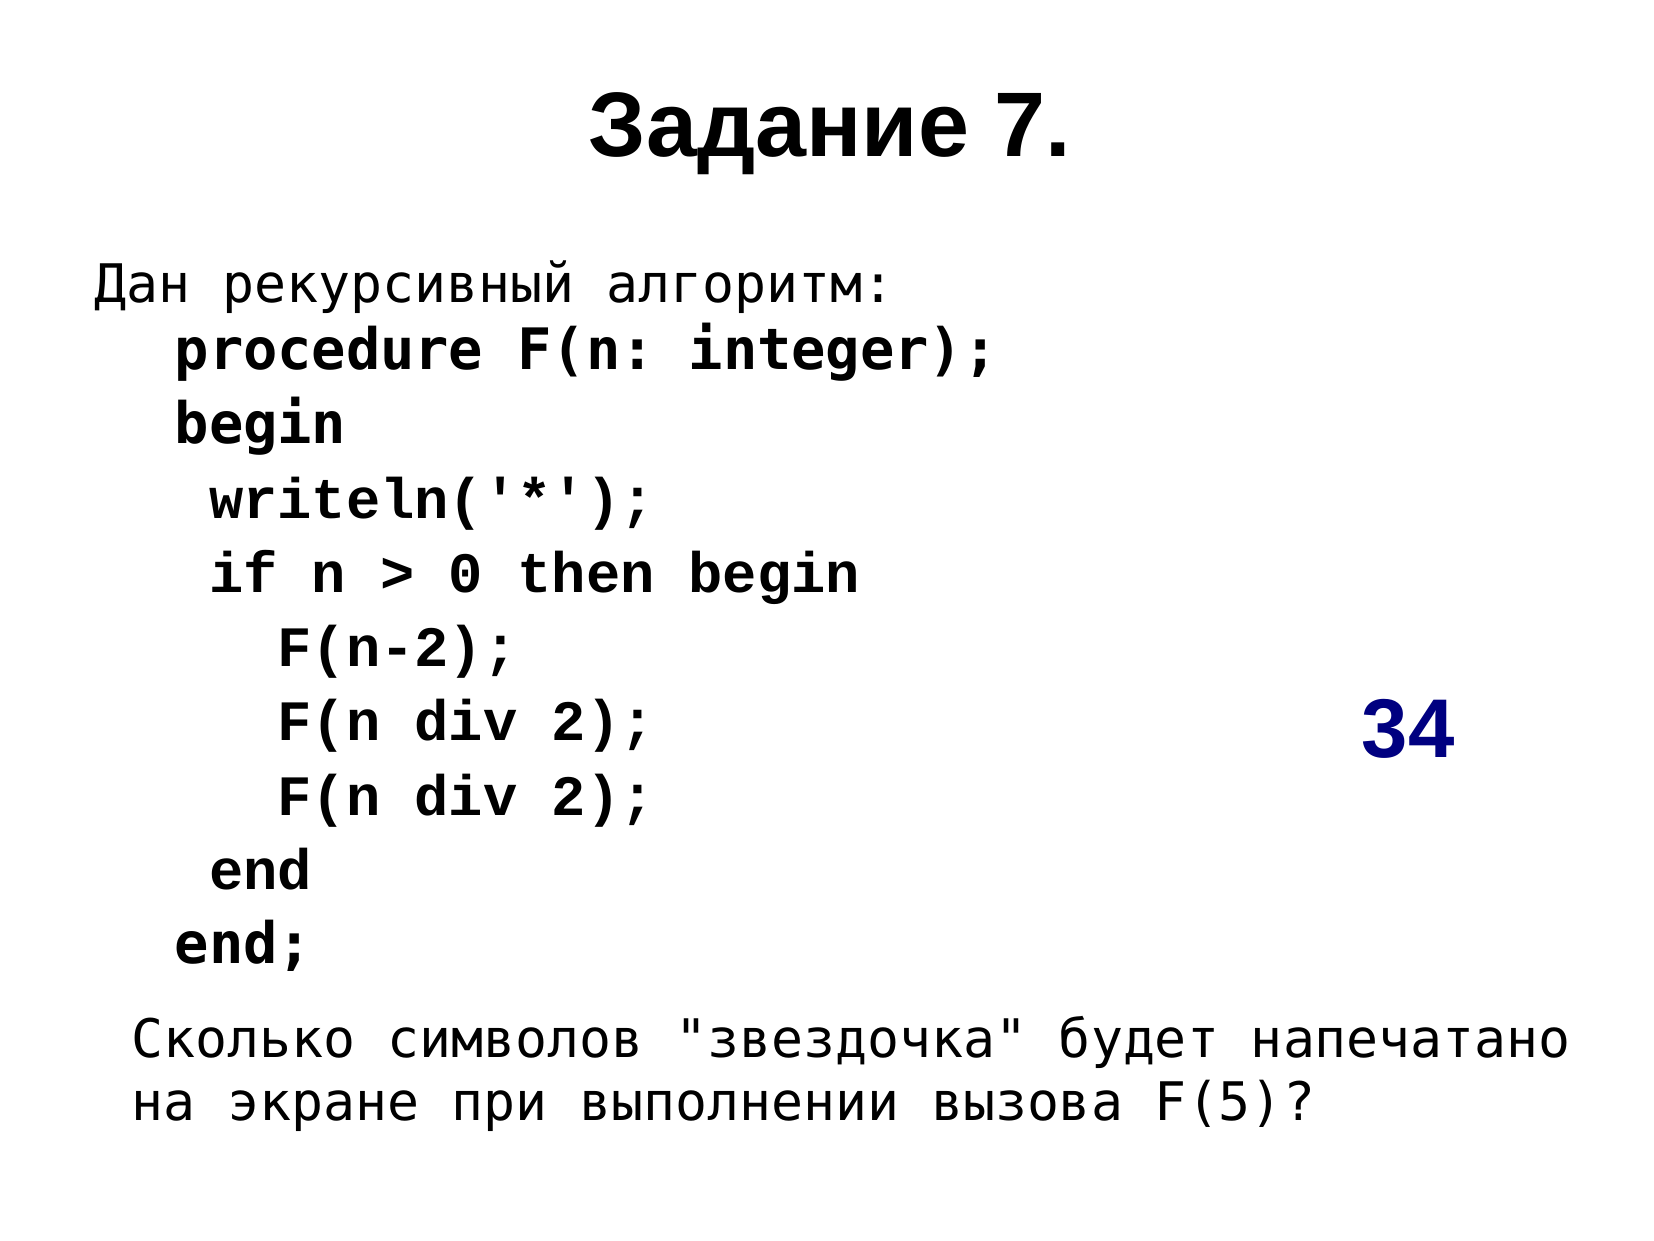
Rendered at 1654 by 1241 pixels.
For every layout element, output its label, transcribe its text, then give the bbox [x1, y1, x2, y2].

list Дан рекурсивный алгоритм: procedure F(n: integer); begin writeln('*'); if n > 0 then begin F(n-2); F(n div 2); F(n div 2); end end; Сколько символов "звездочка" будет напечатано на экране при выполнении вызова F(5)? [58, 241, 1609, 1194]
text_box 34 [1299, 675, 1518, 832]
title Задание 7. [82, 45, 1571, 241]
